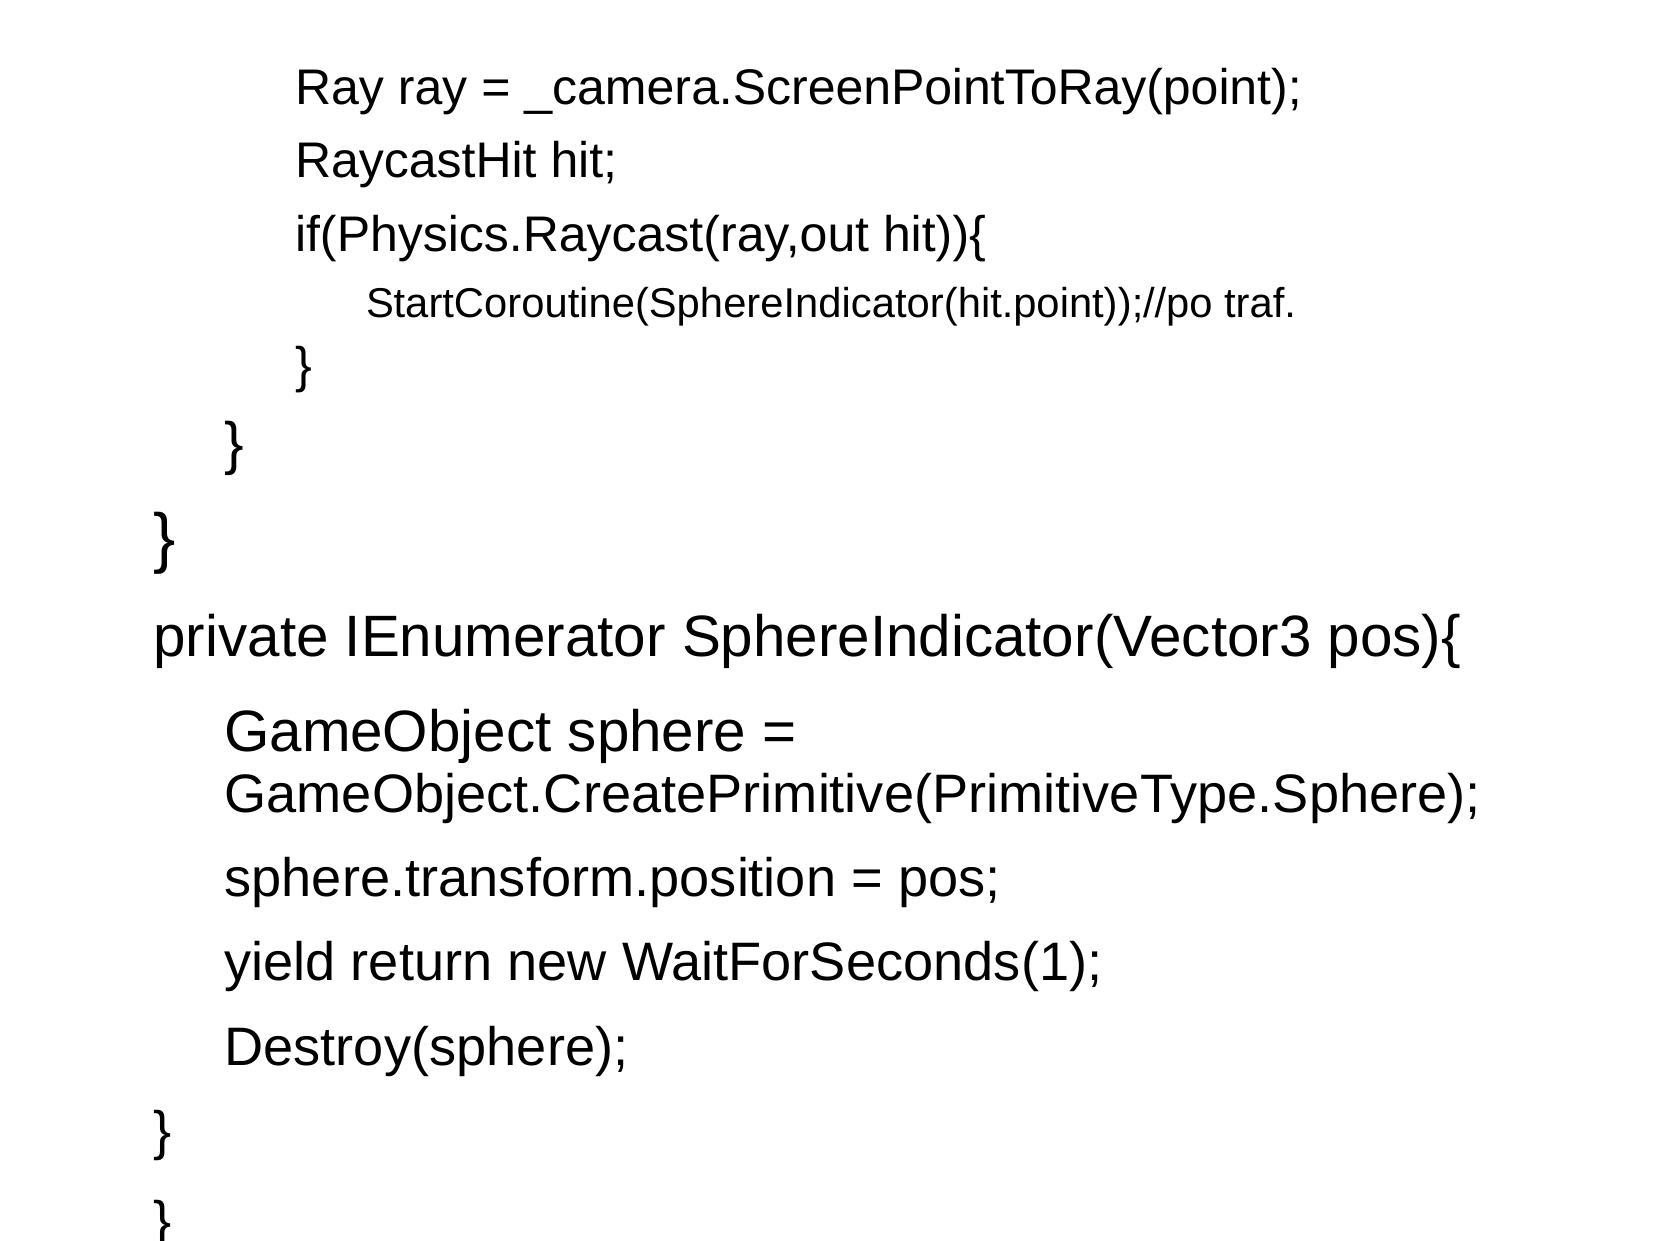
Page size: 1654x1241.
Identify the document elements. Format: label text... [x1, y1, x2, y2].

list Ray ray = _camera.ScreenPointToRay(point); RaycastHit hit; if(Physics.Raycast(ray,out hit)){ StartCoroutine(SphereIndicator(hit.point));//po traf. } } } private IEnumerator SphereIndicator(Vector3 pos){ GameObject sphere = GameObject.CreatePrimitive(PrimitiveType.Sphere); sphere.transform.position = pos; yield return new WaitForSeconds(1); Destroy(sphere); } } [82, 59, 1571, 1241]
